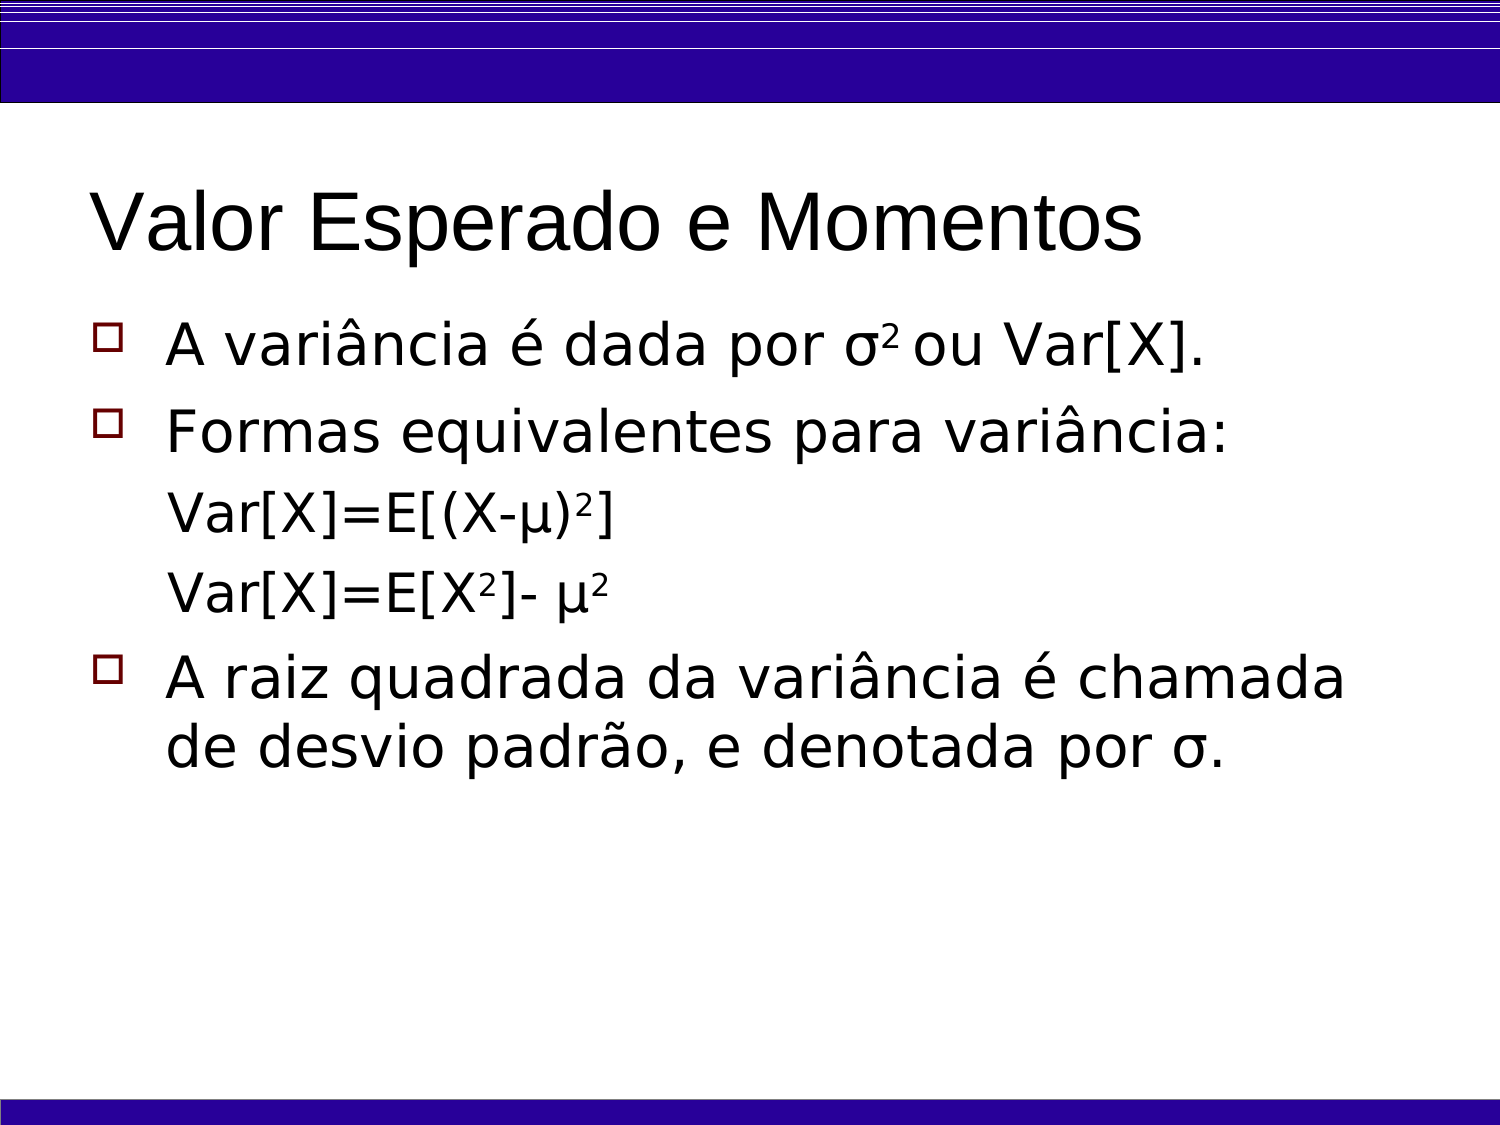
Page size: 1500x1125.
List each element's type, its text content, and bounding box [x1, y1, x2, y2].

title Valor Esperado e Momentos [75, 87, 1426, 275]
list A variância é dada por σ2 ou Var[X]. Formas equivalentes para variância: Var[X]=E[(X-μ)2] Var[X]=E[X2]- μ2 A raiz quadrada da variância é chamada de desvio padrão, e denotada por σ. [75, 299, 1426, 1007]
